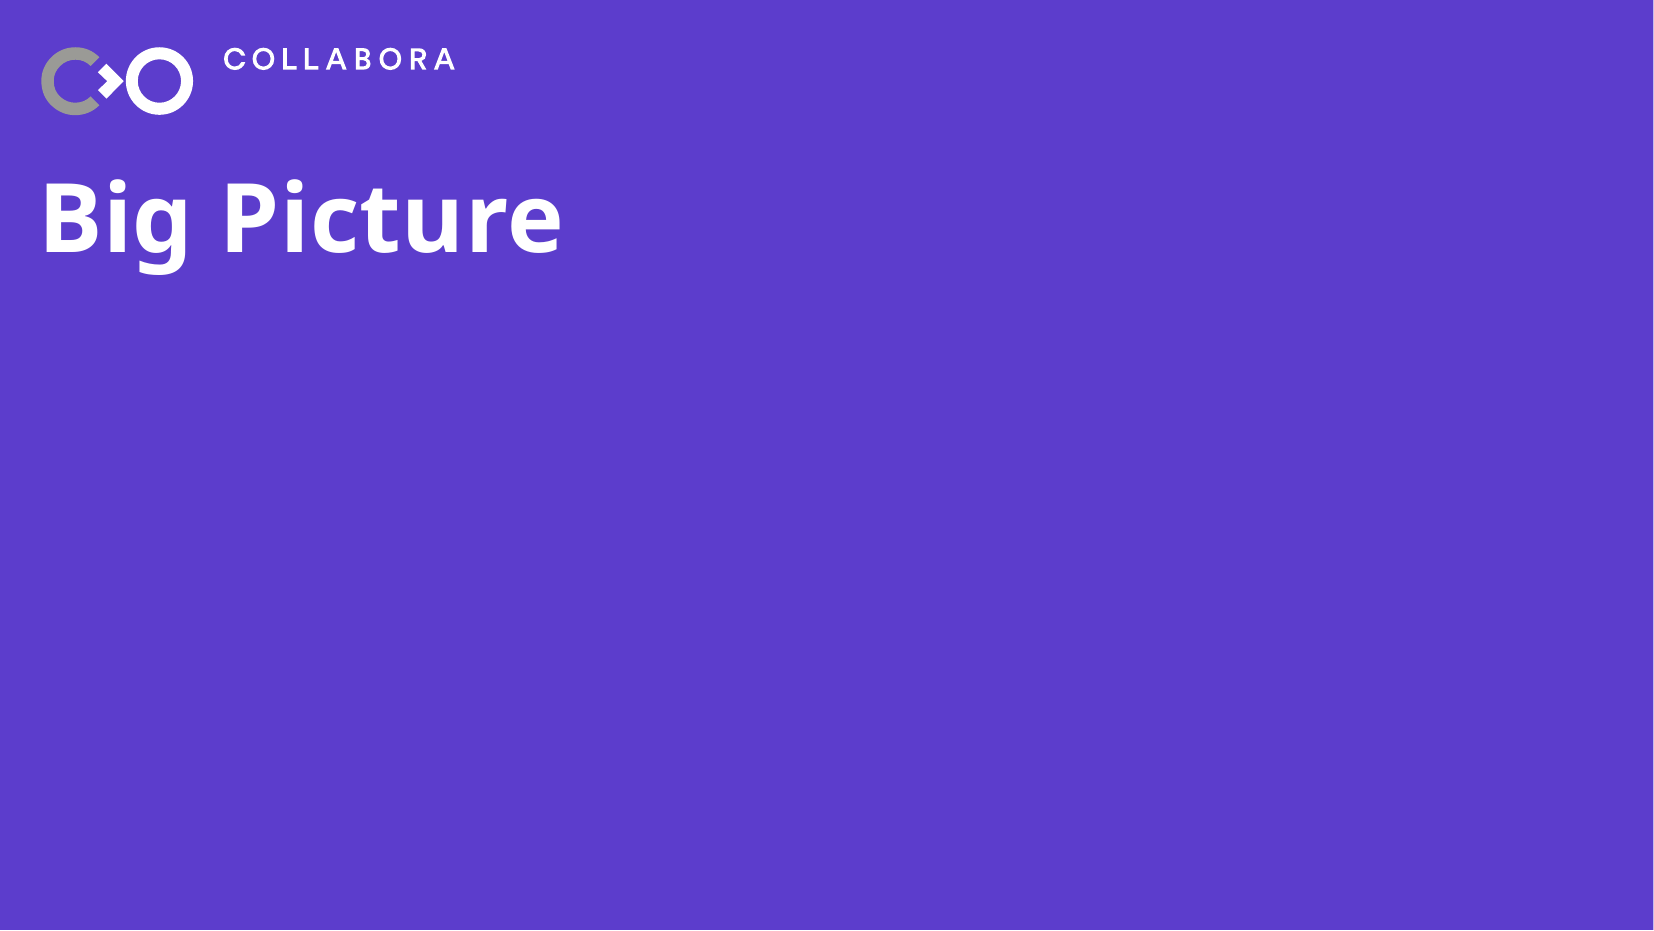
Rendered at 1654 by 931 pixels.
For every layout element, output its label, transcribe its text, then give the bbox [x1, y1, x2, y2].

title Big Picture [38, 156, 1614, 213]
